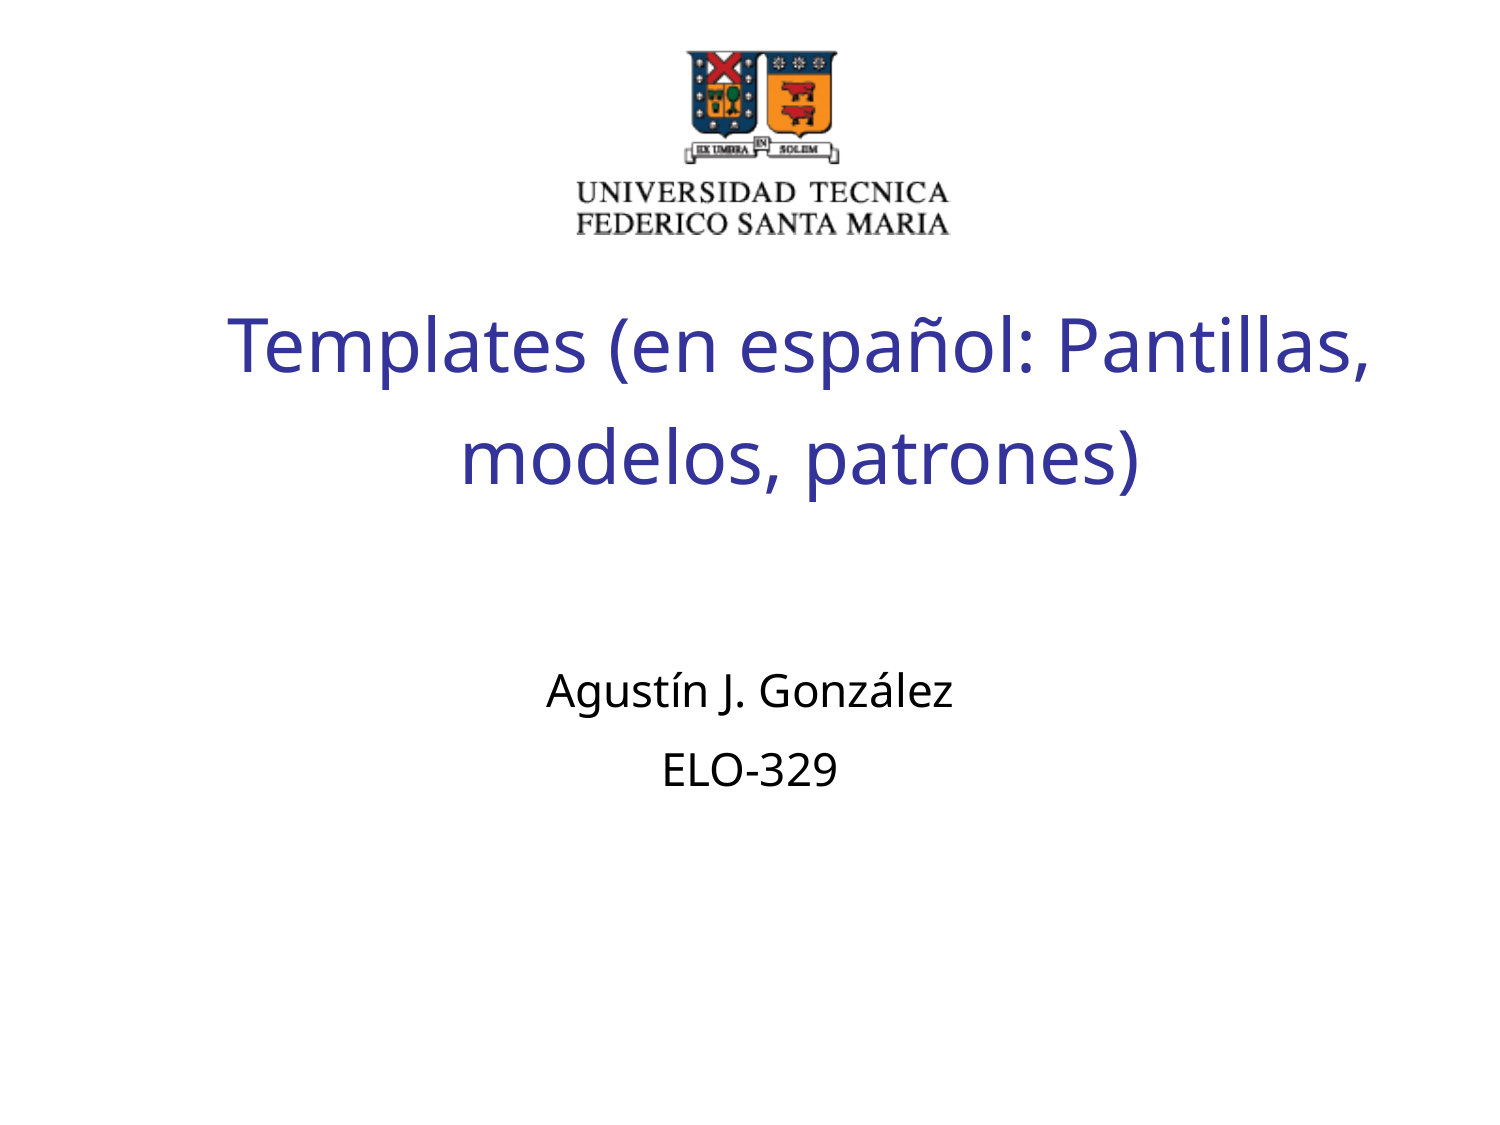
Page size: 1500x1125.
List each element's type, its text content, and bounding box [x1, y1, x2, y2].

picture [575, 49, 951, 235]
subtitle Agustín J. González ELO-329 [225, 590, 1276, 863]
title Templates (en español: Pantillas, modelos, patrones)‏ [162, 282, 1438, 508]
